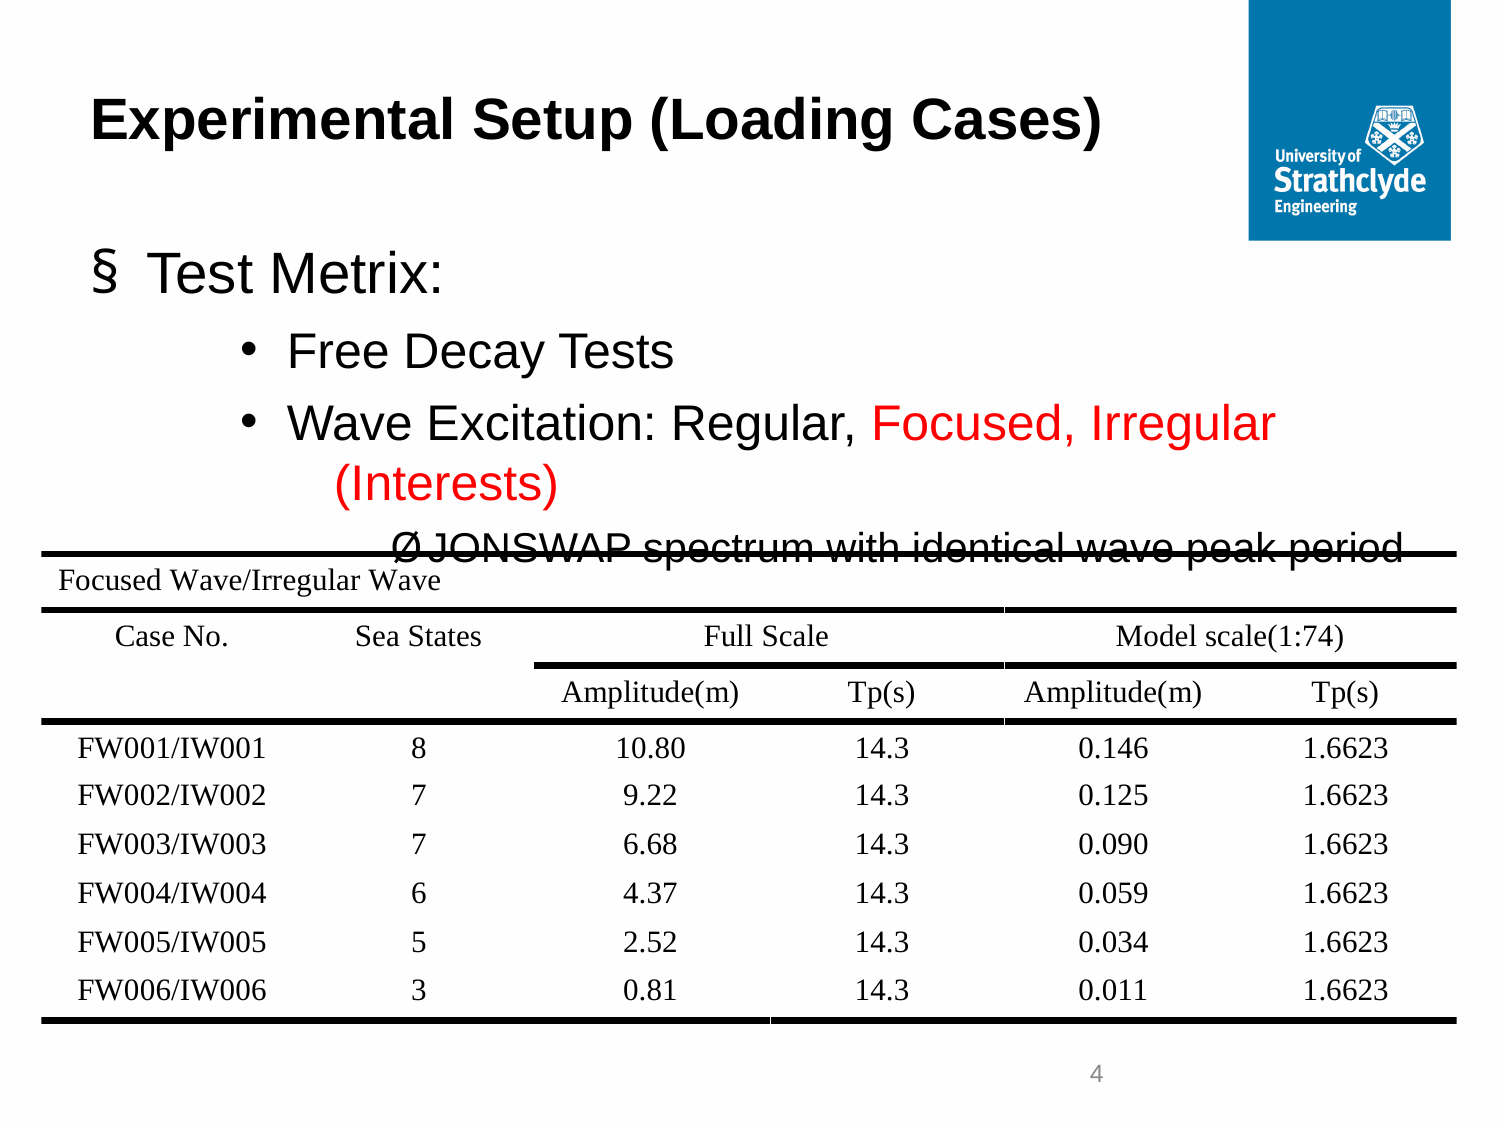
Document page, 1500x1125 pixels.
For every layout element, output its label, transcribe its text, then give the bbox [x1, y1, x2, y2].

list Test Metrix: Free Decay Tests Wave Excitation: Regular, Focused, Irregular (Interests) JONSWAP spectrum with identical wave peak period [75, 228, 1500, 1028]
title Experimental Setup (Loading Cases) [75, 7, 1247, 225]
picture [41, 550, 1457, 1125]
